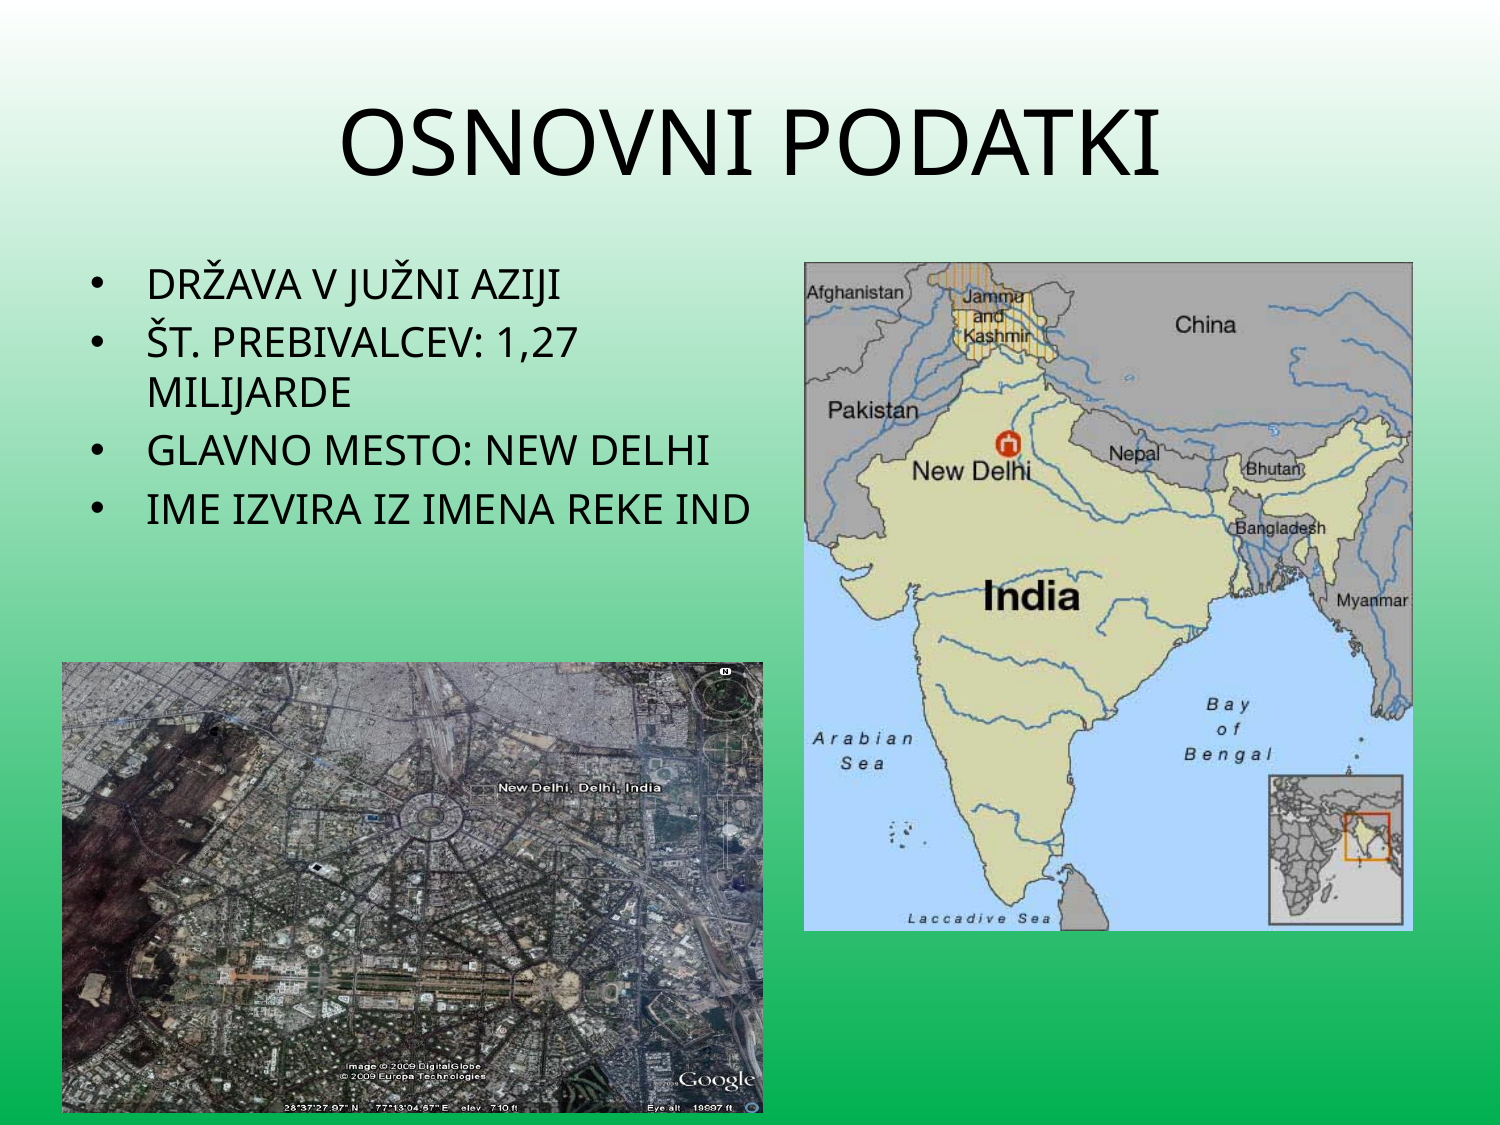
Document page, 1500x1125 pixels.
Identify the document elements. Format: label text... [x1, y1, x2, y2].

list DRŽAVA V JUŽNI AZIJI ŠT. PREBIVALCEV: 1,27 MILIJARDE GLAVNO MESTO: NEW DELHI IME IZVIRA IZ IMENA REKE IND [75, 249, 788, 688]
title OSNOVNI PODATKI [75, 45, 1425, 233]
picture [62, 662, 763, 1113]
picture [804, 262, 1413, 931]
